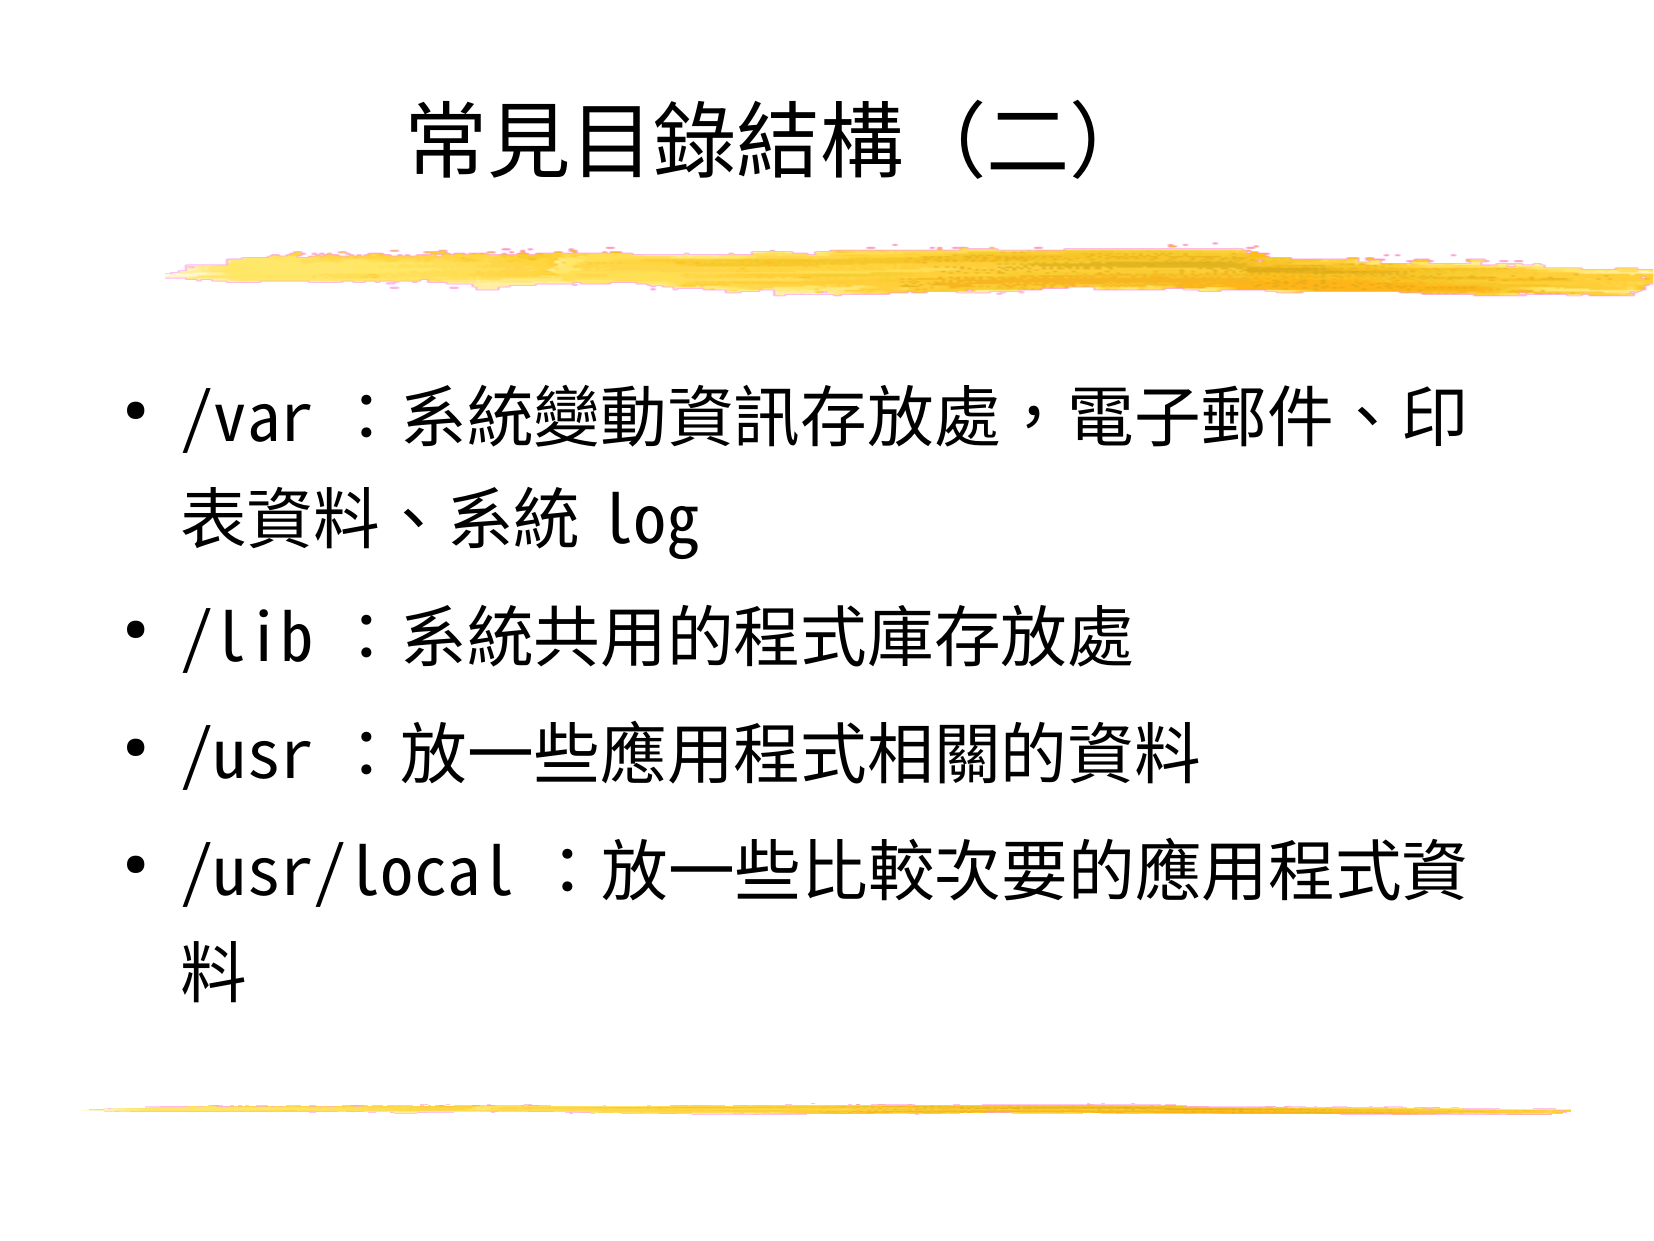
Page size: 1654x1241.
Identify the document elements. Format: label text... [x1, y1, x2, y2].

list /var：系統變動資訊存放處，電子郵件、印表資料、系統log /lib：系統共用的程式庫存放處 /usr：放一些應用程式相關的資料 /usr/local：放一些比較次要的應用程式資料 [124, 358, 1530, 1103]
title 常見目錄結構（二） [76, 28, 1482, 236]
picture [165, 237, 1654, 308]
picture [82, 1102, 1571, 1117]
